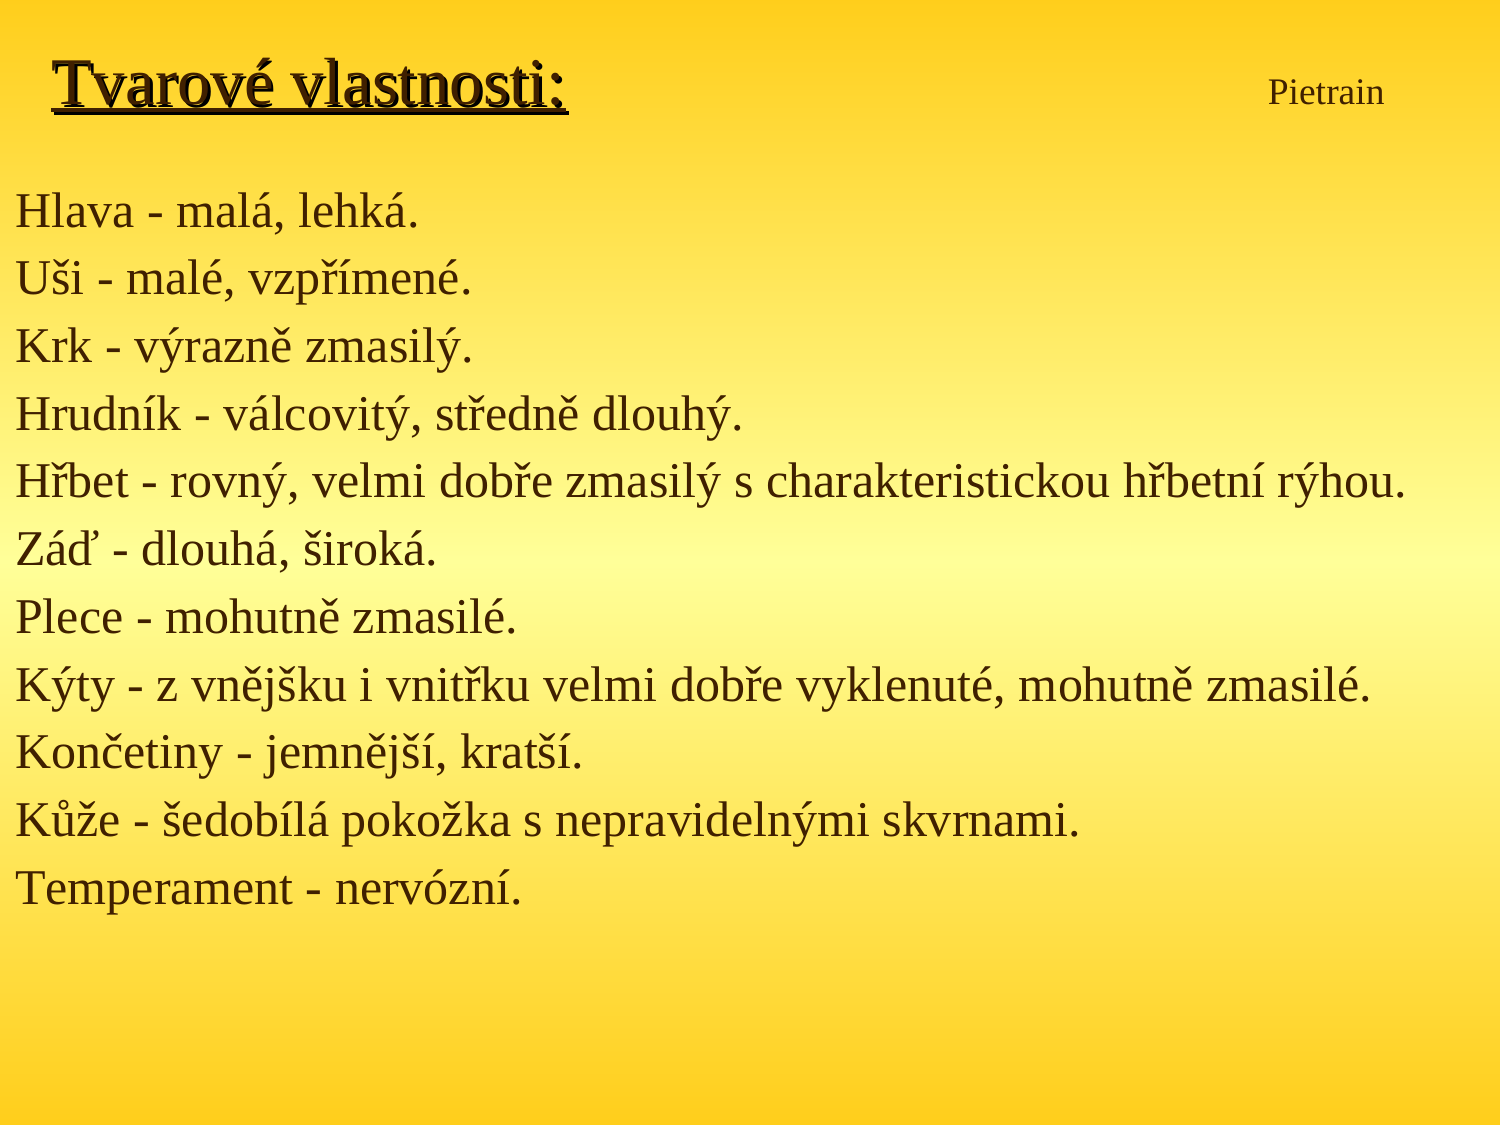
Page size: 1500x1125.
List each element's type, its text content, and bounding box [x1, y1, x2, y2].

text_box Tvarové vlastnosti: Pietrain [0, 37, 1400, 127]
list Hlava - malá, lehká. Uši - malé, vzpřímené. Krk - výrazně zmasilý. Hrudník - válcovitý, středně dlouhý. Hřbet - rovný, velmi dobře zmasilý s charakteristickou hřbetní rýhou. Záď - dlouhá, široká. Plece - mohutně zmasilé. Kýty - z vnějšku i vnitřku velmi dobře vyklenuté, mohutně zmasilé. Končetiny - jemnější, kratší. Kůže - šedobílá pokožka s nepravidelnými skvrnami. Temperament - nervózní. [0, 174, 1500, 1125]
